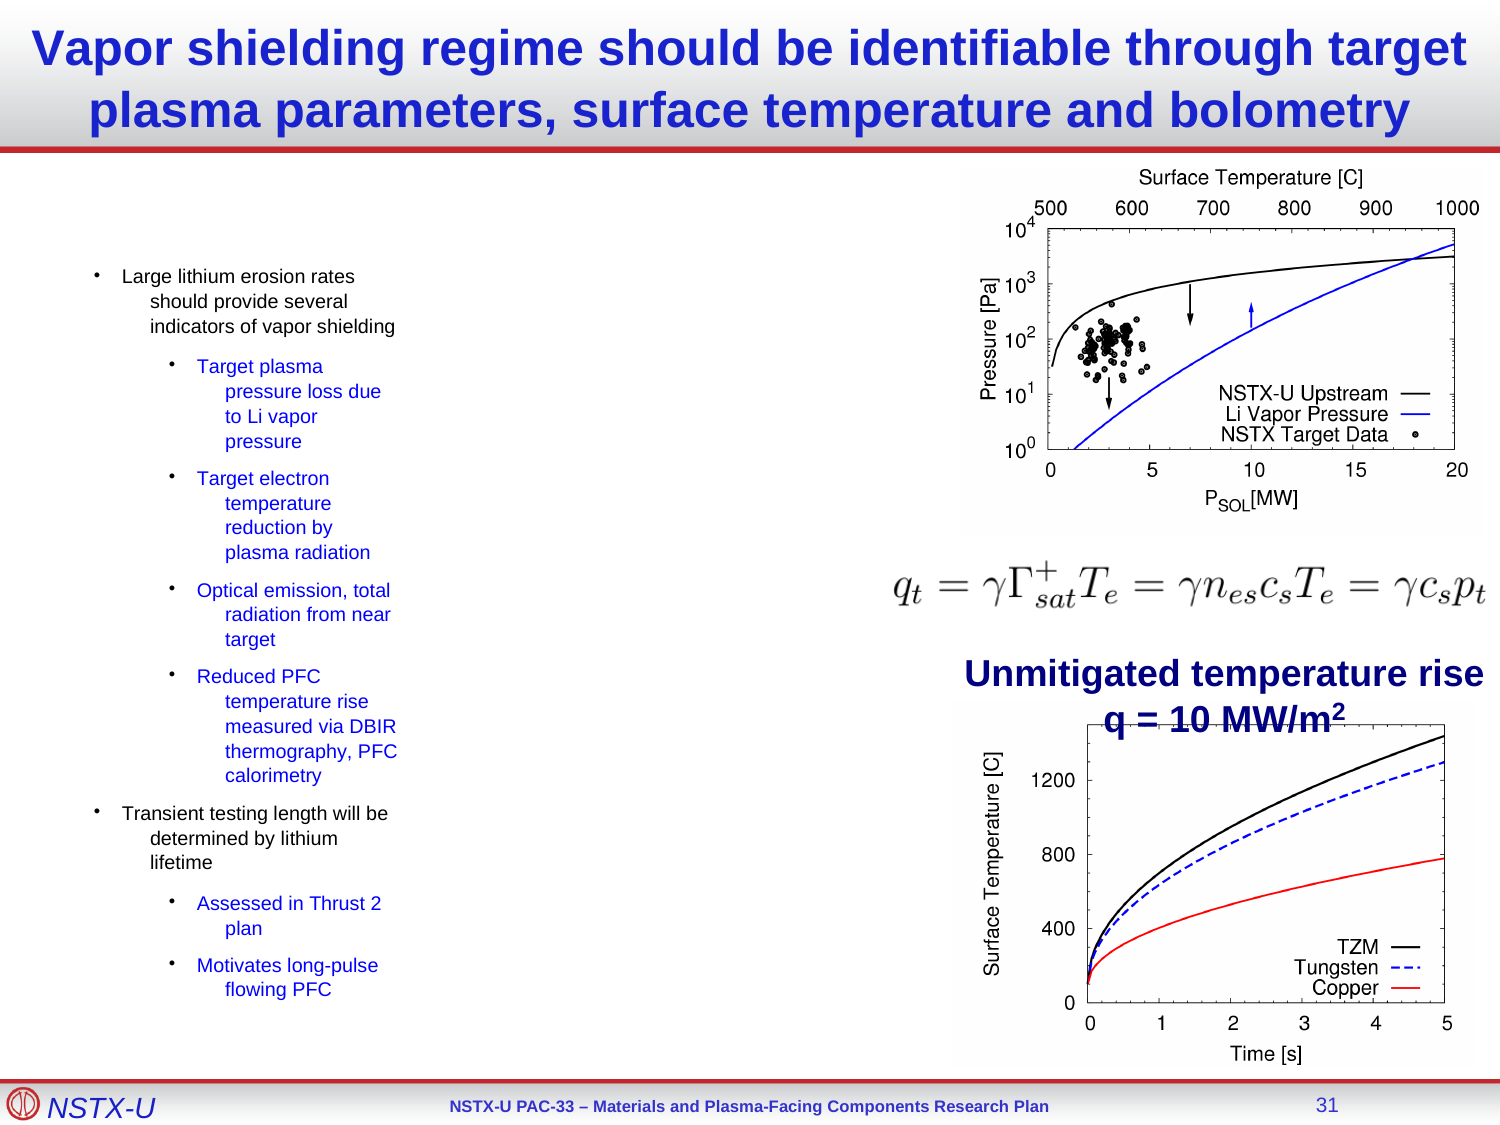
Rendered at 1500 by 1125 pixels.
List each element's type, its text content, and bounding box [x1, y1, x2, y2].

list Large lithium erosion rates should provide several indicators of vapor shielding Target plasma pressure loss due to Li vapor pressure Target electron temperature reduction by plasma radiation Optical emission, total radiation from near target Reduced PFC temperature rise measured via DBIR thermography, PFC calorimetry Transient testing length will be determined by lithium lifetime Assessed in Thrust 2 plan Motivates long-pulse flowing PFC [15, 157, 876, 1078]
picture [960, 167, 1486, 536]
picture [888, 550, 1489, 618]
picture [951, 740, 1477, 1069]
title Vapor shielding regime should be identifiable through target plasma parameters, surface temperature and bolometry [0, 7, 1500, 143]
text_box Unmitigated temperature rise q = 10 MW/m2 [949, 639, 1500, 740]
text_box 31 [1315, 1090, 1486, 1118]
